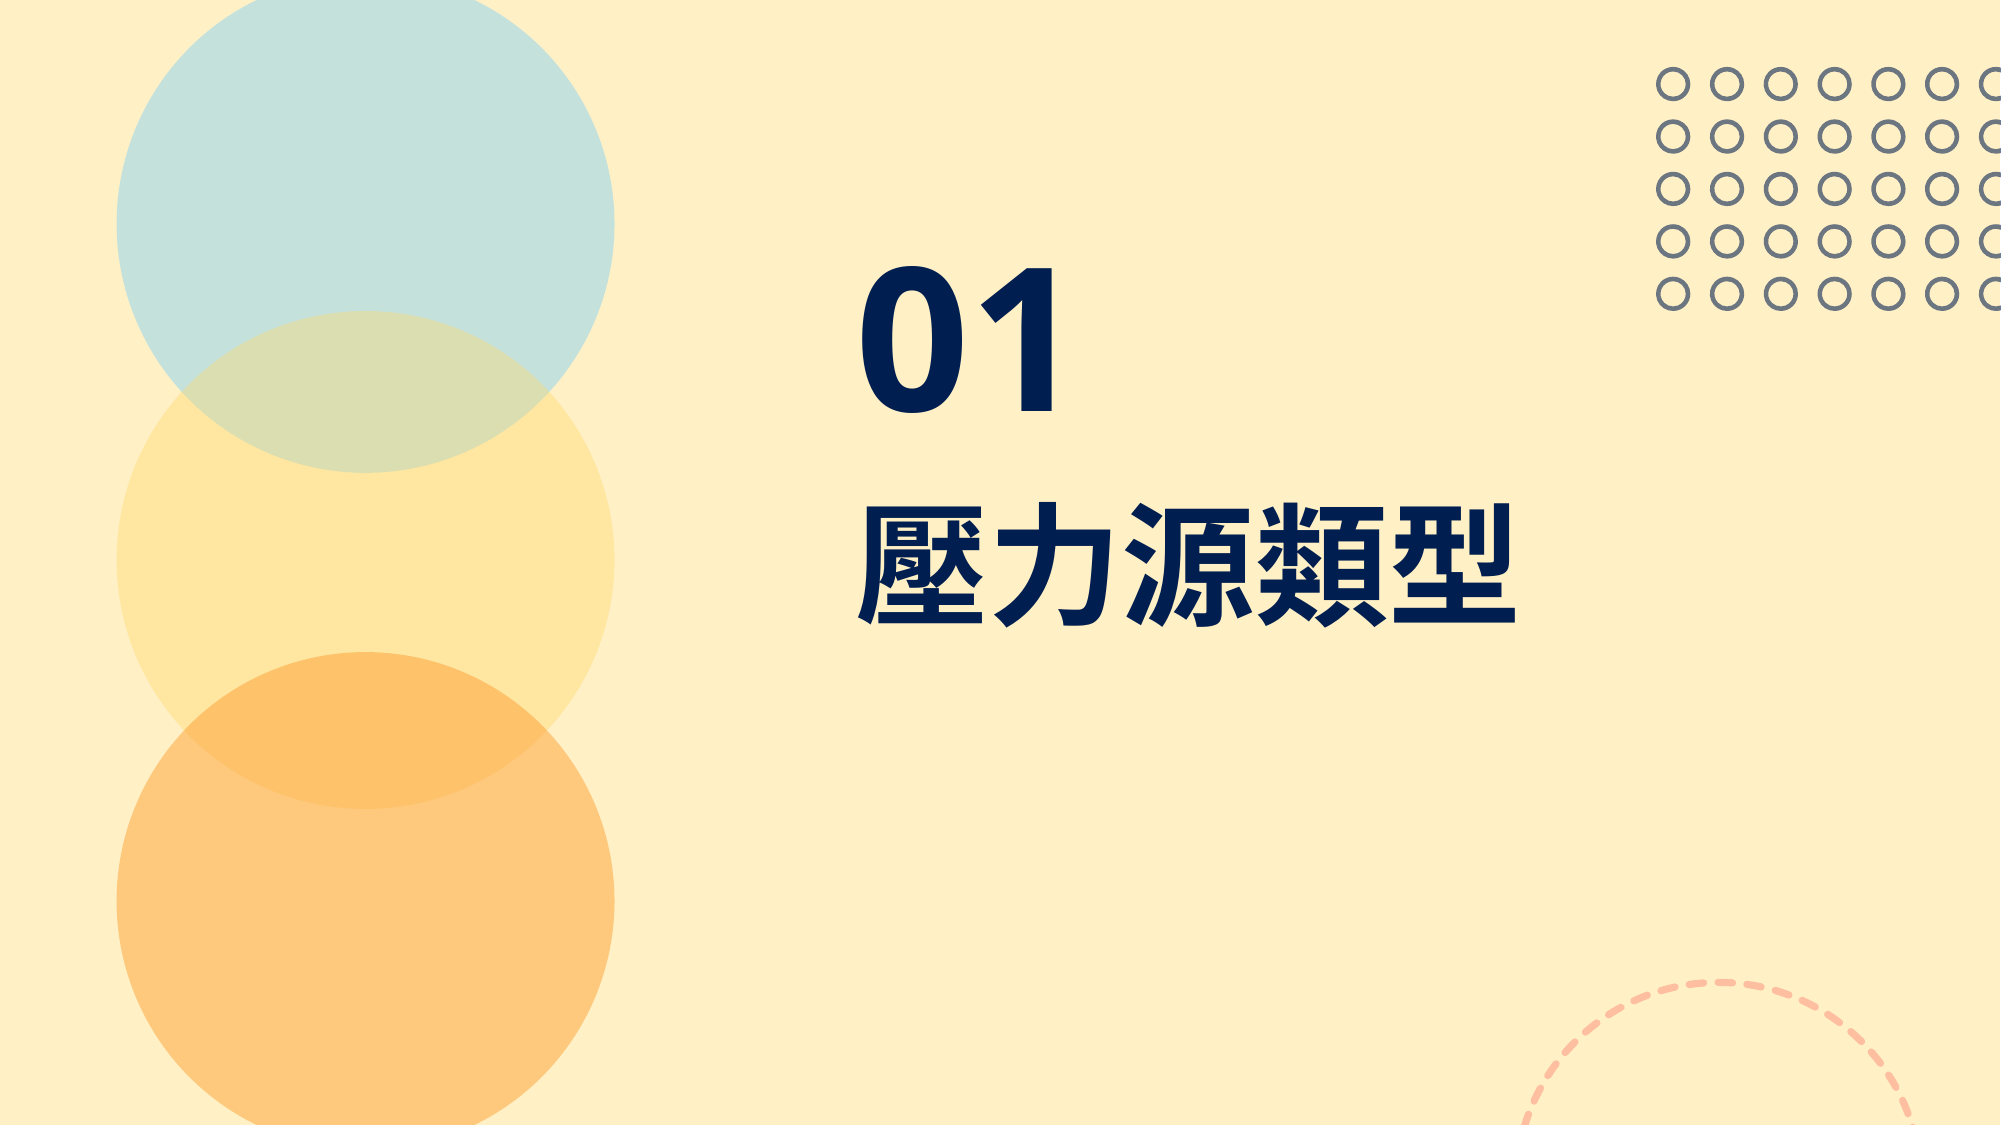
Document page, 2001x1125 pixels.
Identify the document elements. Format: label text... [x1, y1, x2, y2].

title 01 [835, 191, 1499, 380]
title 壓力源類型 [835, 341, 1972, 784]
title 壓力源類型 [898, 380, 926, 389]
